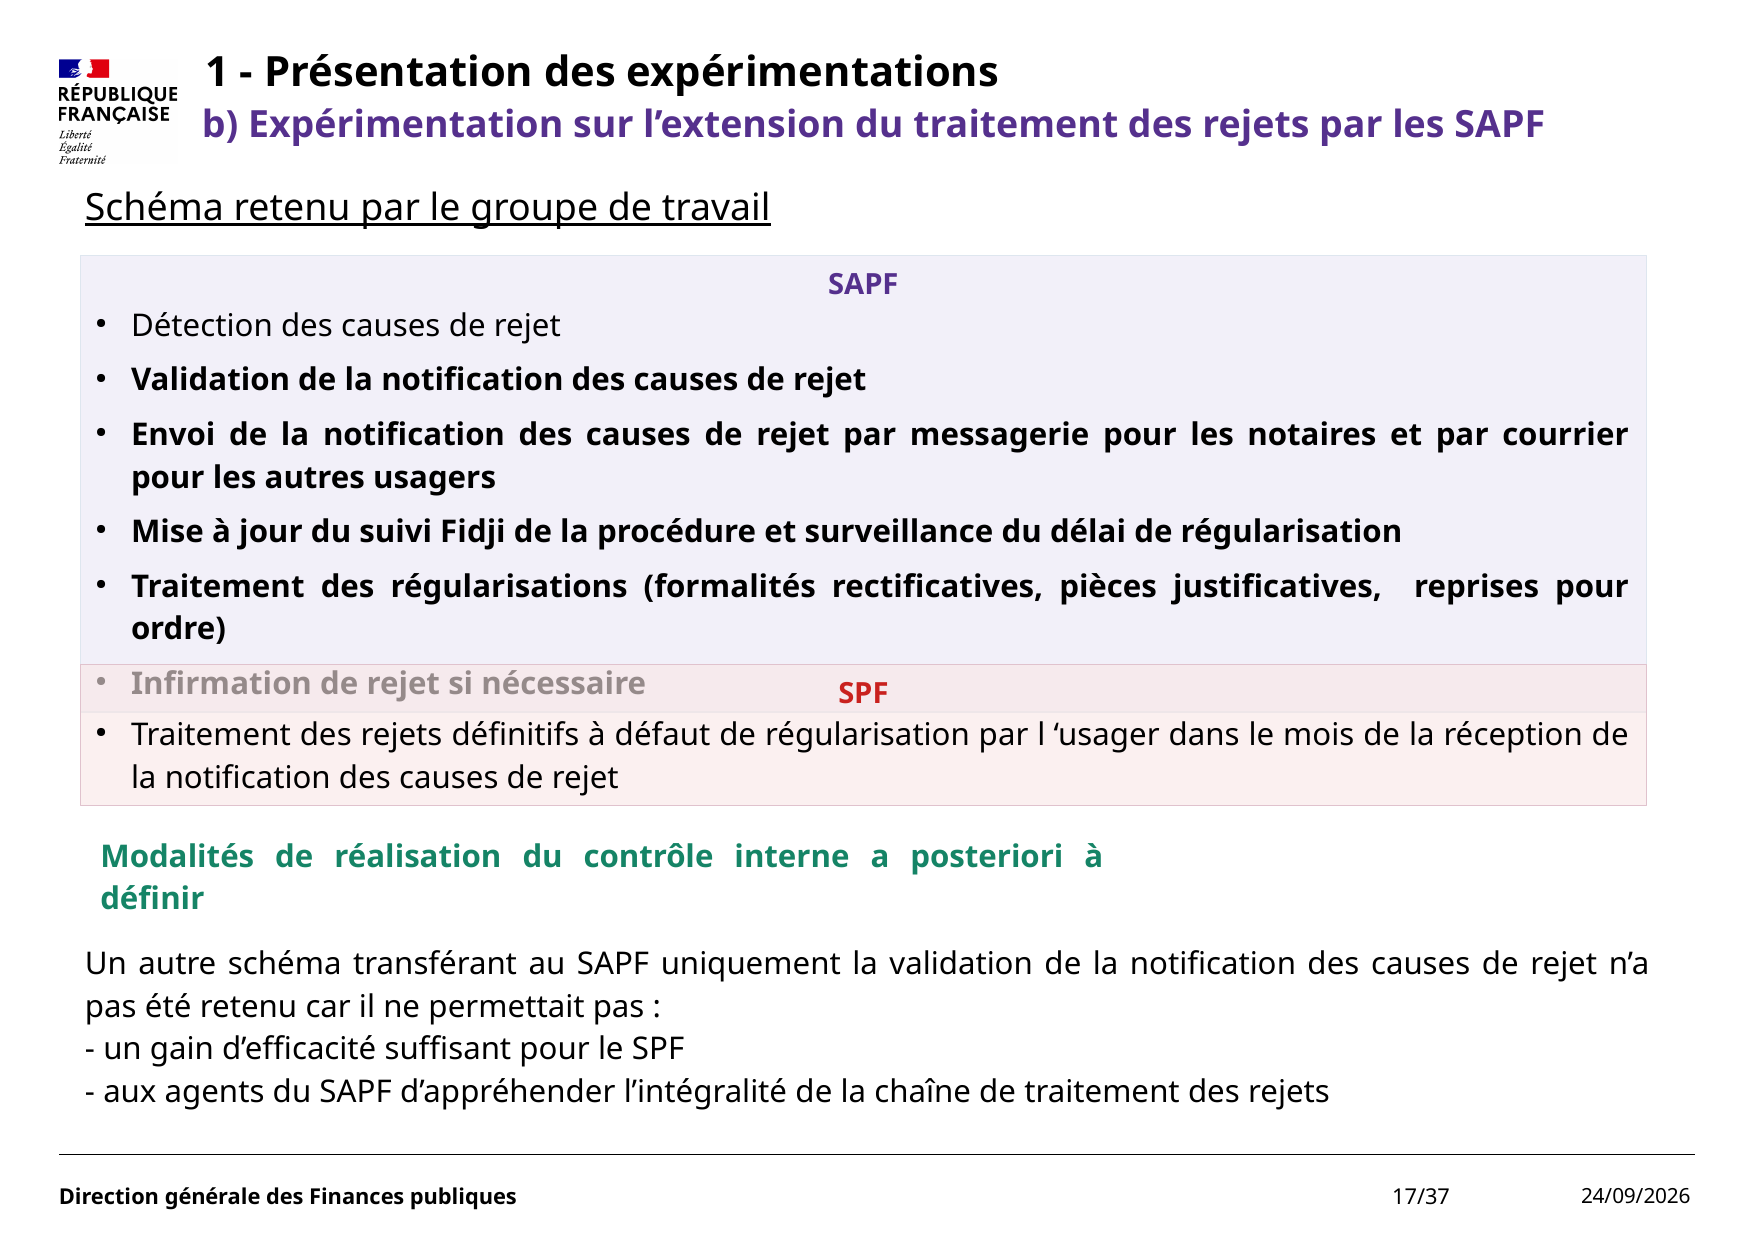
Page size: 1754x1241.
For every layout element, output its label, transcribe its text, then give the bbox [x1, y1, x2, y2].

text_box SPF Traitement des rejets définitifs à défaut de régularisation par l ‘usager dans le mois de la réception de la notification des causes de rejet [80, 664, 1647, 793]
text_box SAPF Détection des causes de rejet Validation de la notification des causes de rejet Envoi de la notification des causes de rejet par messagerie pour les notaires et par courrier pour les autres usagers Mise à jour du suivi Fidji de la procédure et surveillance du délai de régularisation Traitement des régularisations (formalités rectificatives, pièces justificatives, reprises pour ordre) Infirmation de rejet si nécessaire [80, 255, 1647, 634]
picture [59, 59, 178, 164]
text_box 1 - Présentation des expérimentations [190, 34, 1717, 90]
text_box Modalités de réalisation du contrôle interne a posteriori à définir [85, 826, 1120, 887]
text_box b) Expérimentation sur l’extension du traitement des rejets par les SAPF [151, 90, 1717, 197]
text_box Schéma retenu par le groupe de travail [70, 172, 1657, 250]
text_box Un autre schéma transférant au SAPF uniquement la validation de la notification des causes de rejet n’a pas été retenu car il ne permettait pas : - un gain d’efficacité suffisant pour le SPF - aux agents du SAPF d’appréhender l’intégralité de la chaîne de traitement des rejets [70, 933, 1667, 1116]
